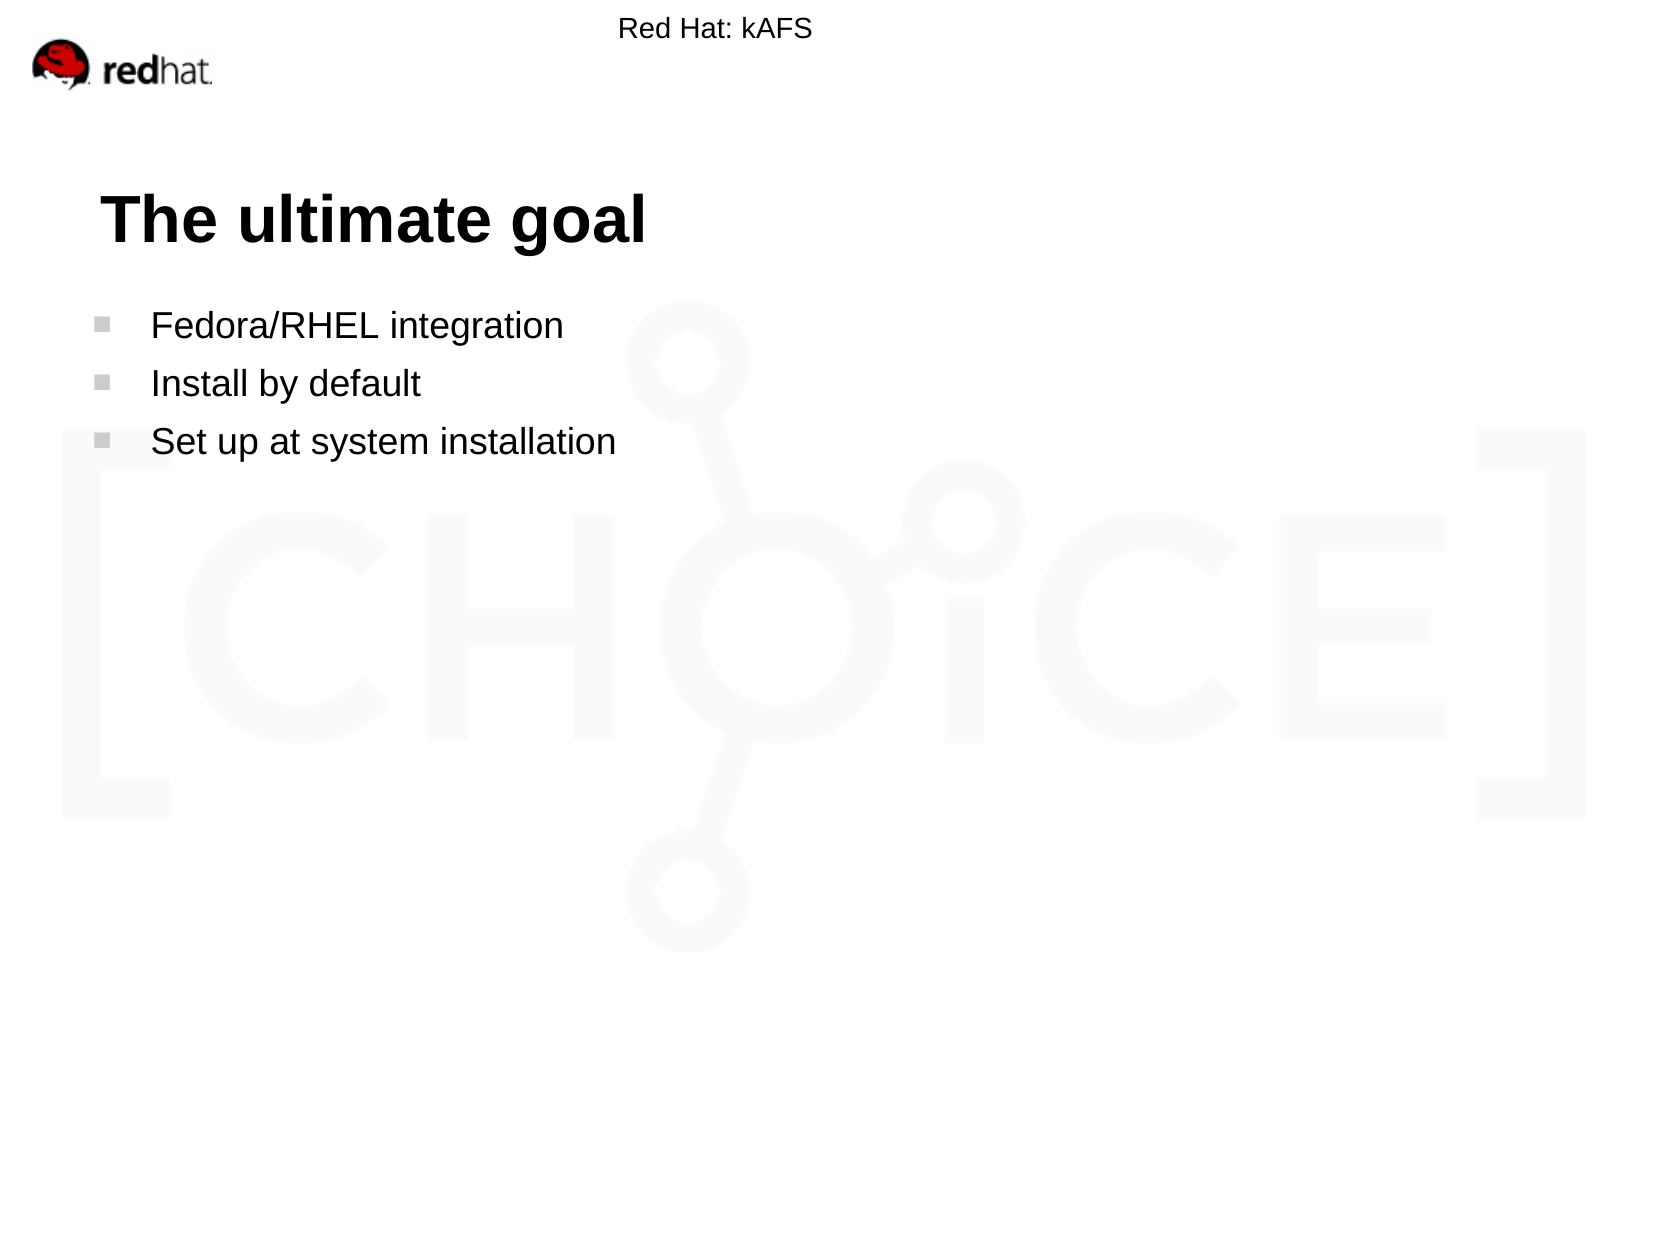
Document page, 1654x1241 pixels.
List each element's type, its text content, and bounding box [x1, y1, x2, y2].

picture [63, 302, 1585, 952]
list Fedora/RHEL integration Install by default Set up at system installation [94, 304, 1500, 1174]
title The ultimate goal [100, 164, 1506, 275]
picture [31, 37, 212, 98]
